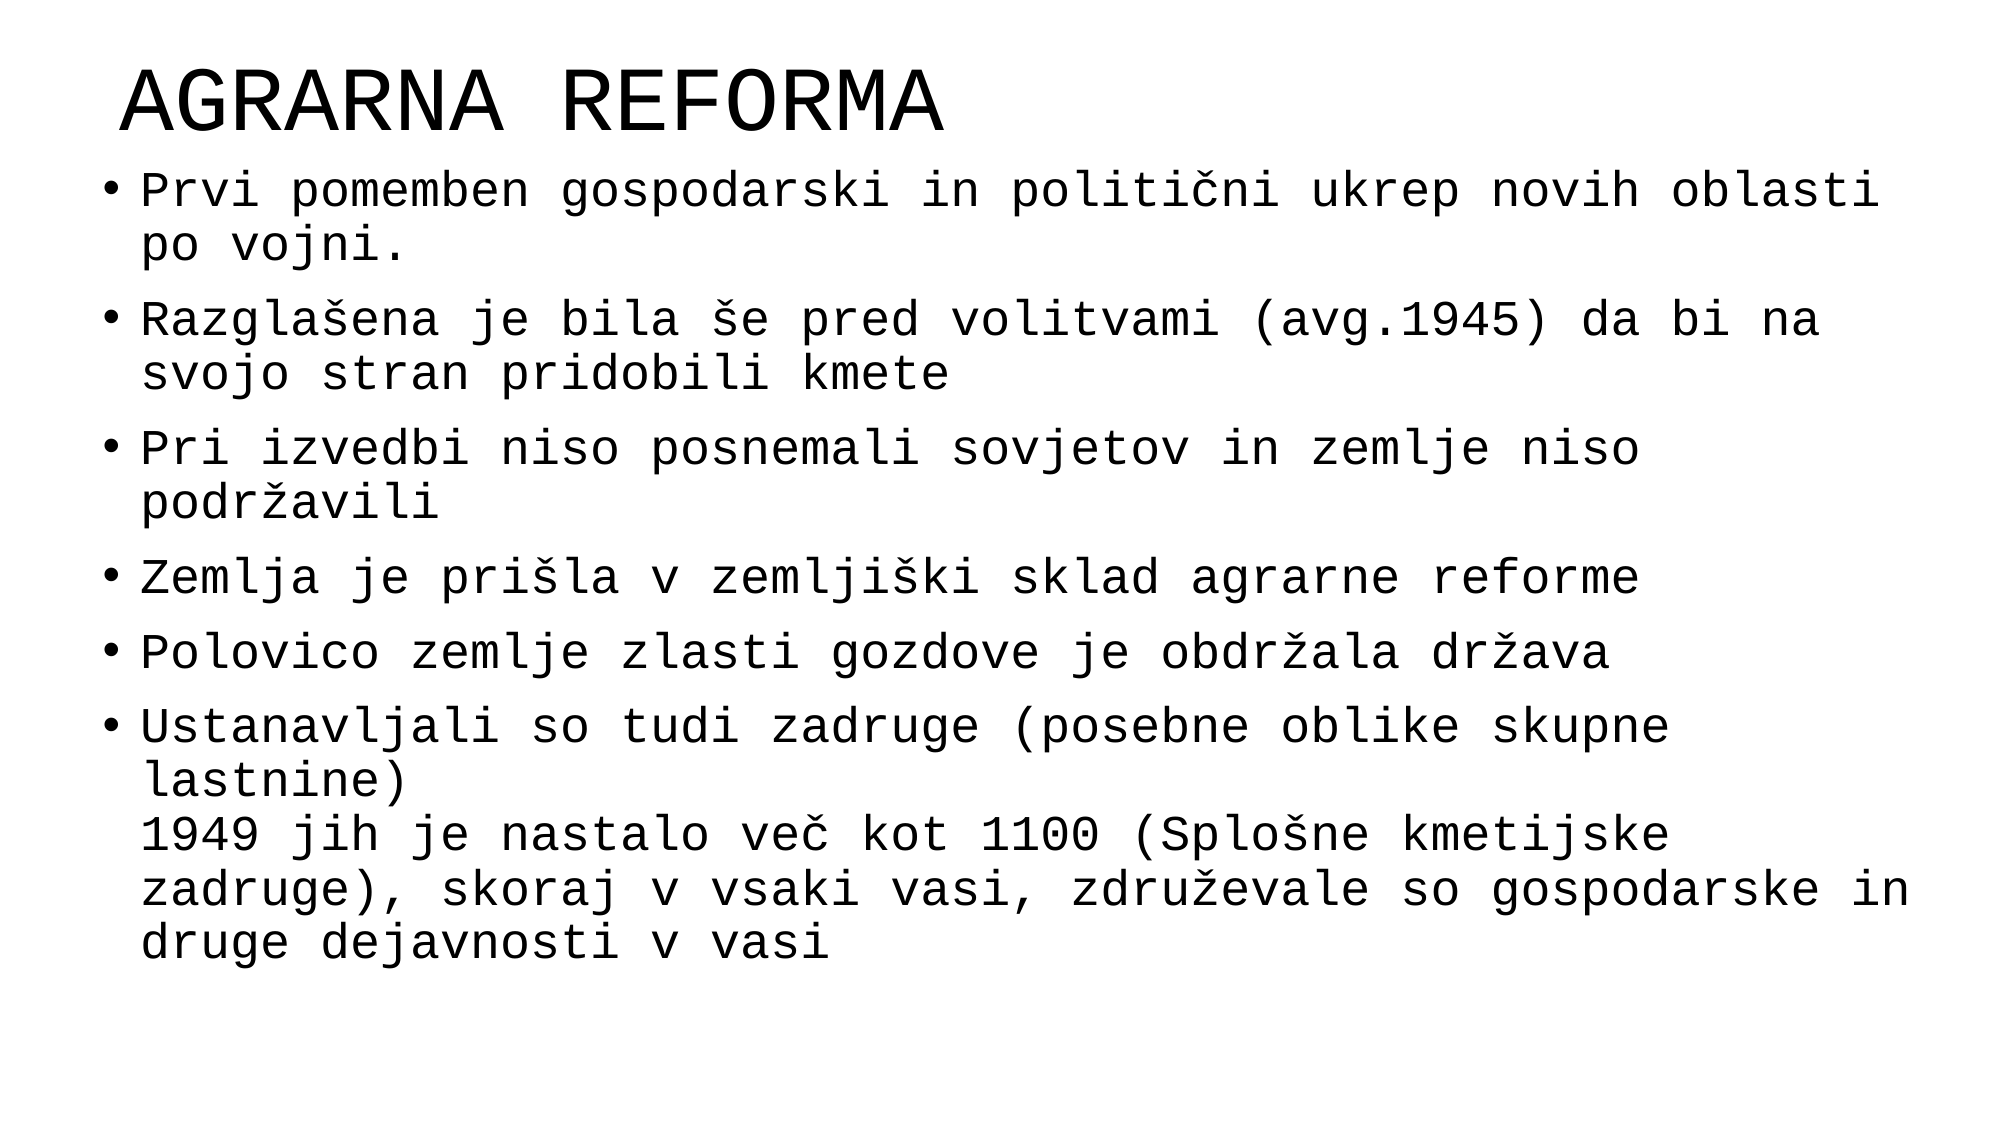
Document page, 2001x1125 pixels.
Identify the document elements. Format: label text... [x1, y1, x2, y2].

title AGRARNA REFORMA [104, 26, 1830, 156]
list Prvi pomemben gospodarski in politični ukrep novih oblasti po vojni. Razglašena je bila še pred volitvami (avg.1945) da bi na svojo stran pridobili kmete Pri izvedbi niso posnemali sovjetov in zemlje niso podržavili Zemlja je prišla v zemljiški sklad agrarne reforme Polovico zemlje zlasti gozdove je obdržala država Ustanavljali so tudi zadruge (posebne oblike skupne lastnine) 1949 jih je nastalo več kot 1100 (Splošne kmetijske zadruge), skoraj v vsaki vasi, združevale so gospodarske in druge dejavnosti v vasi [87, 156, 1948, 1055]
